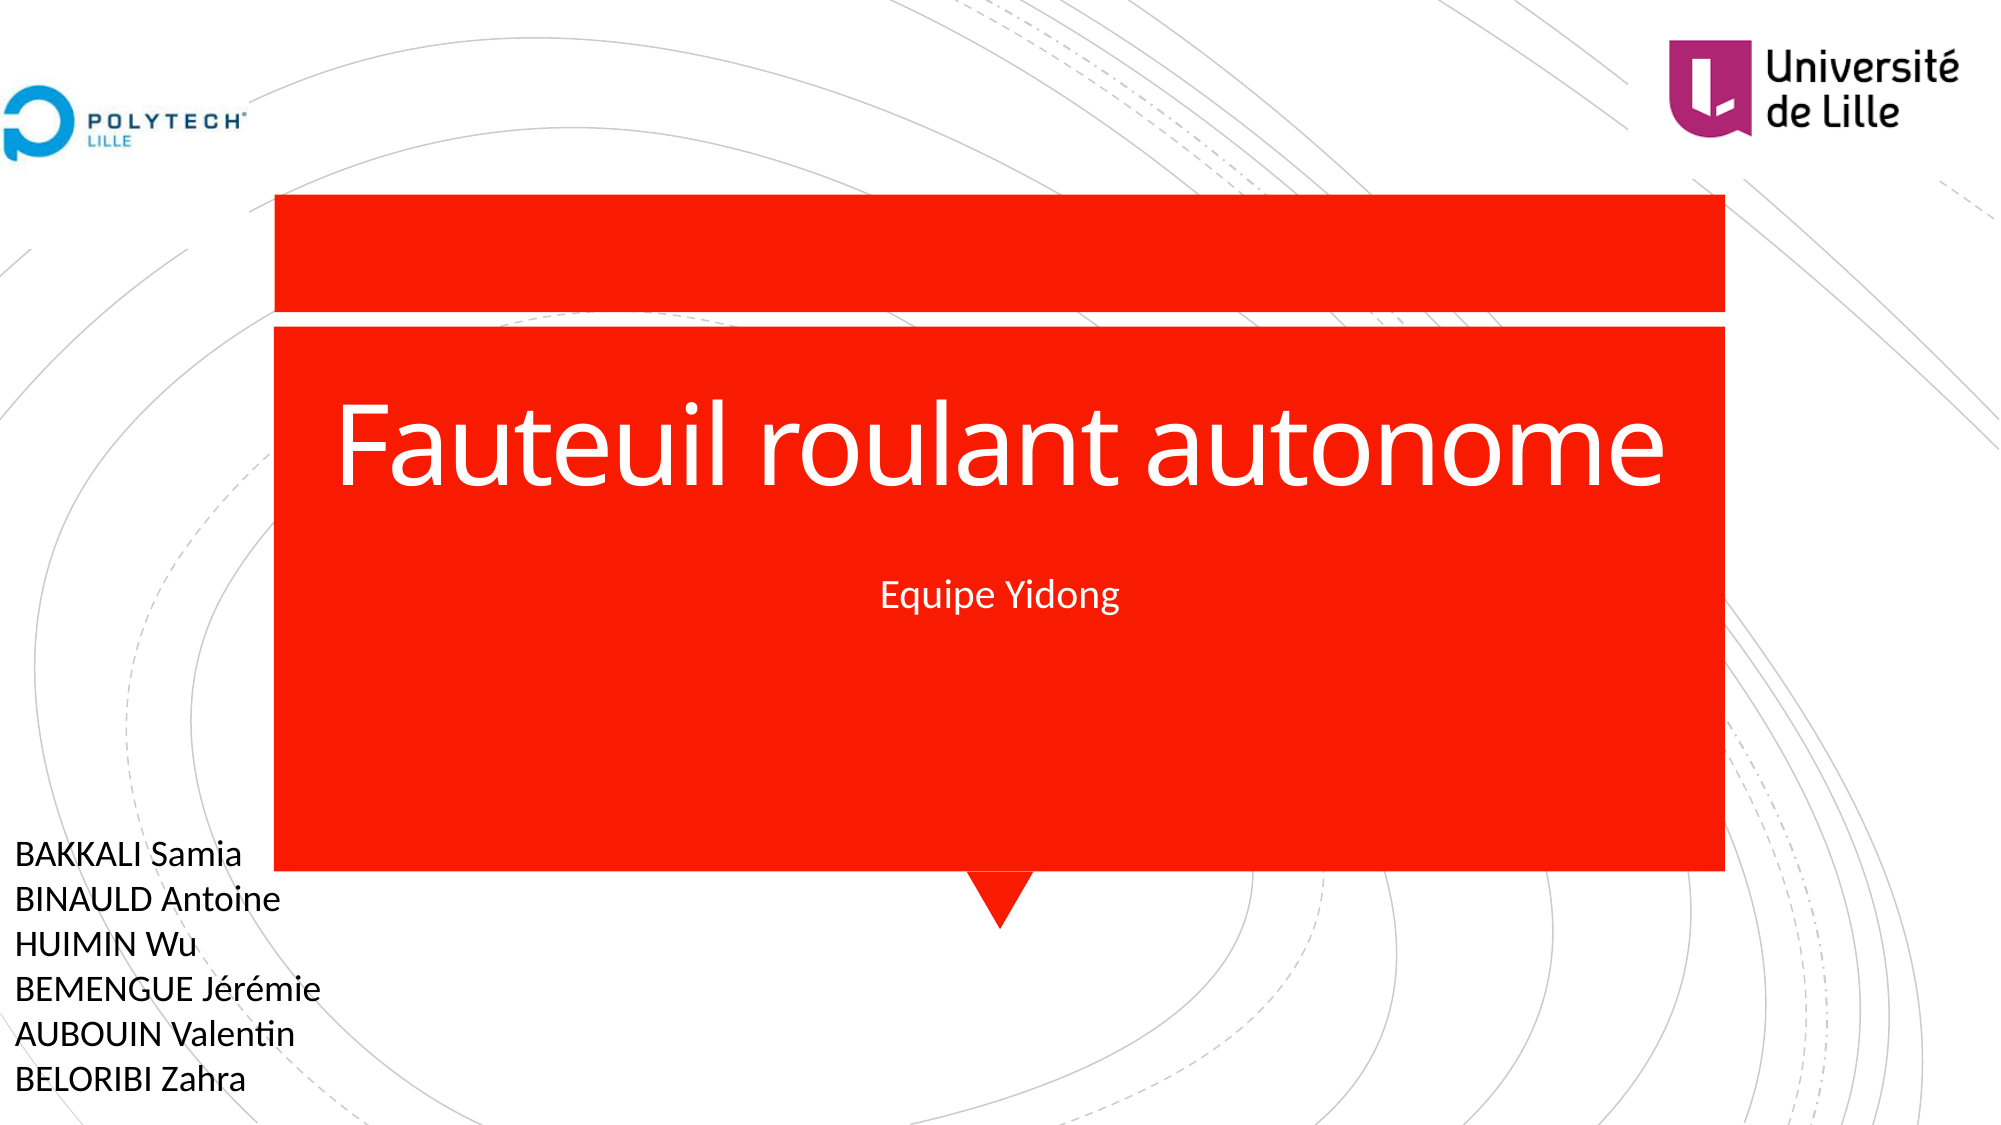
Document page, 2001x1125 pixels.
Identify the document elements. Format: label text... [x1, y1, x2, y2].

picture [1628, 0, 2000, 179]
subtitle Equipe Yidong [288, 556, 1712, 704]
title Fauteuil roulant autonome [288, 360, 1713, 508]
picture [0, 0, 249, 249]
text_box BAKKALI Samia BINAULD Antoine HUIMIN Wu BEMENGUE Jérémie AUBOUIN Valentin BELORIBI Zahra [0, 812, 767, 1125]
